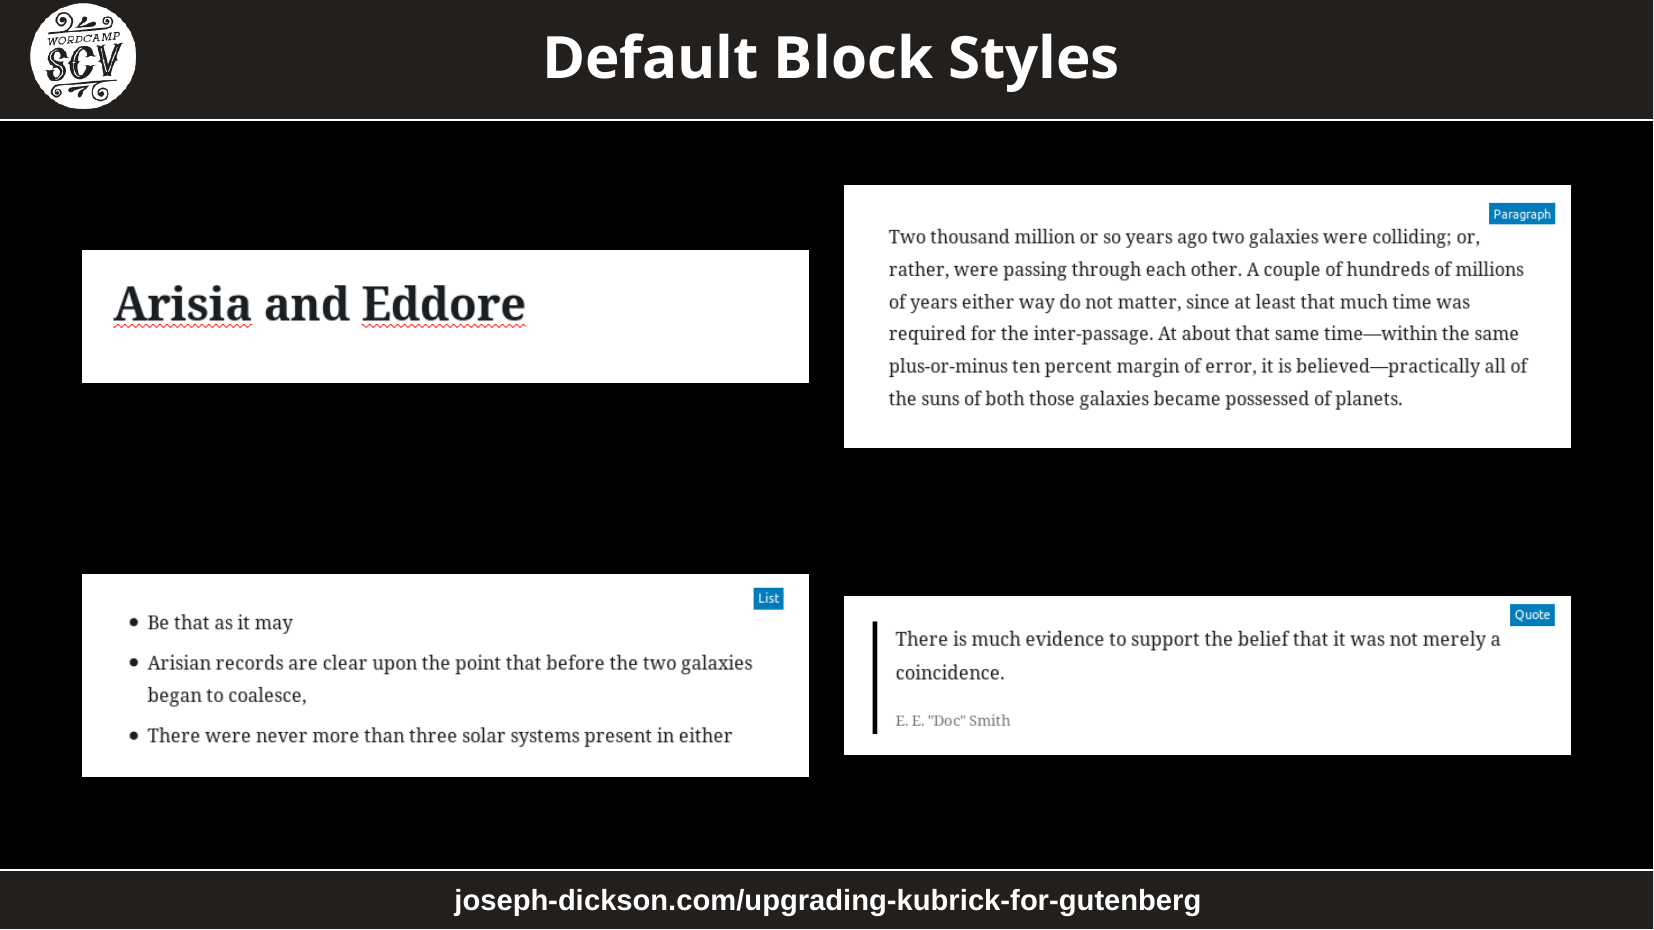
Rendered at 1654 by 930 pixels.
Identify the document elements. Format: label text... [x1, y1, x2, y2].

picture [30, 3, 87, 109]
picture [844, 152, 1571, 481]
picture [82, 236, 809, 397]
title Default Block Styles [87, 0, 1576, 134]
picture [844, 578, 1571, 773]
picture [82, 550, 809, 801]
